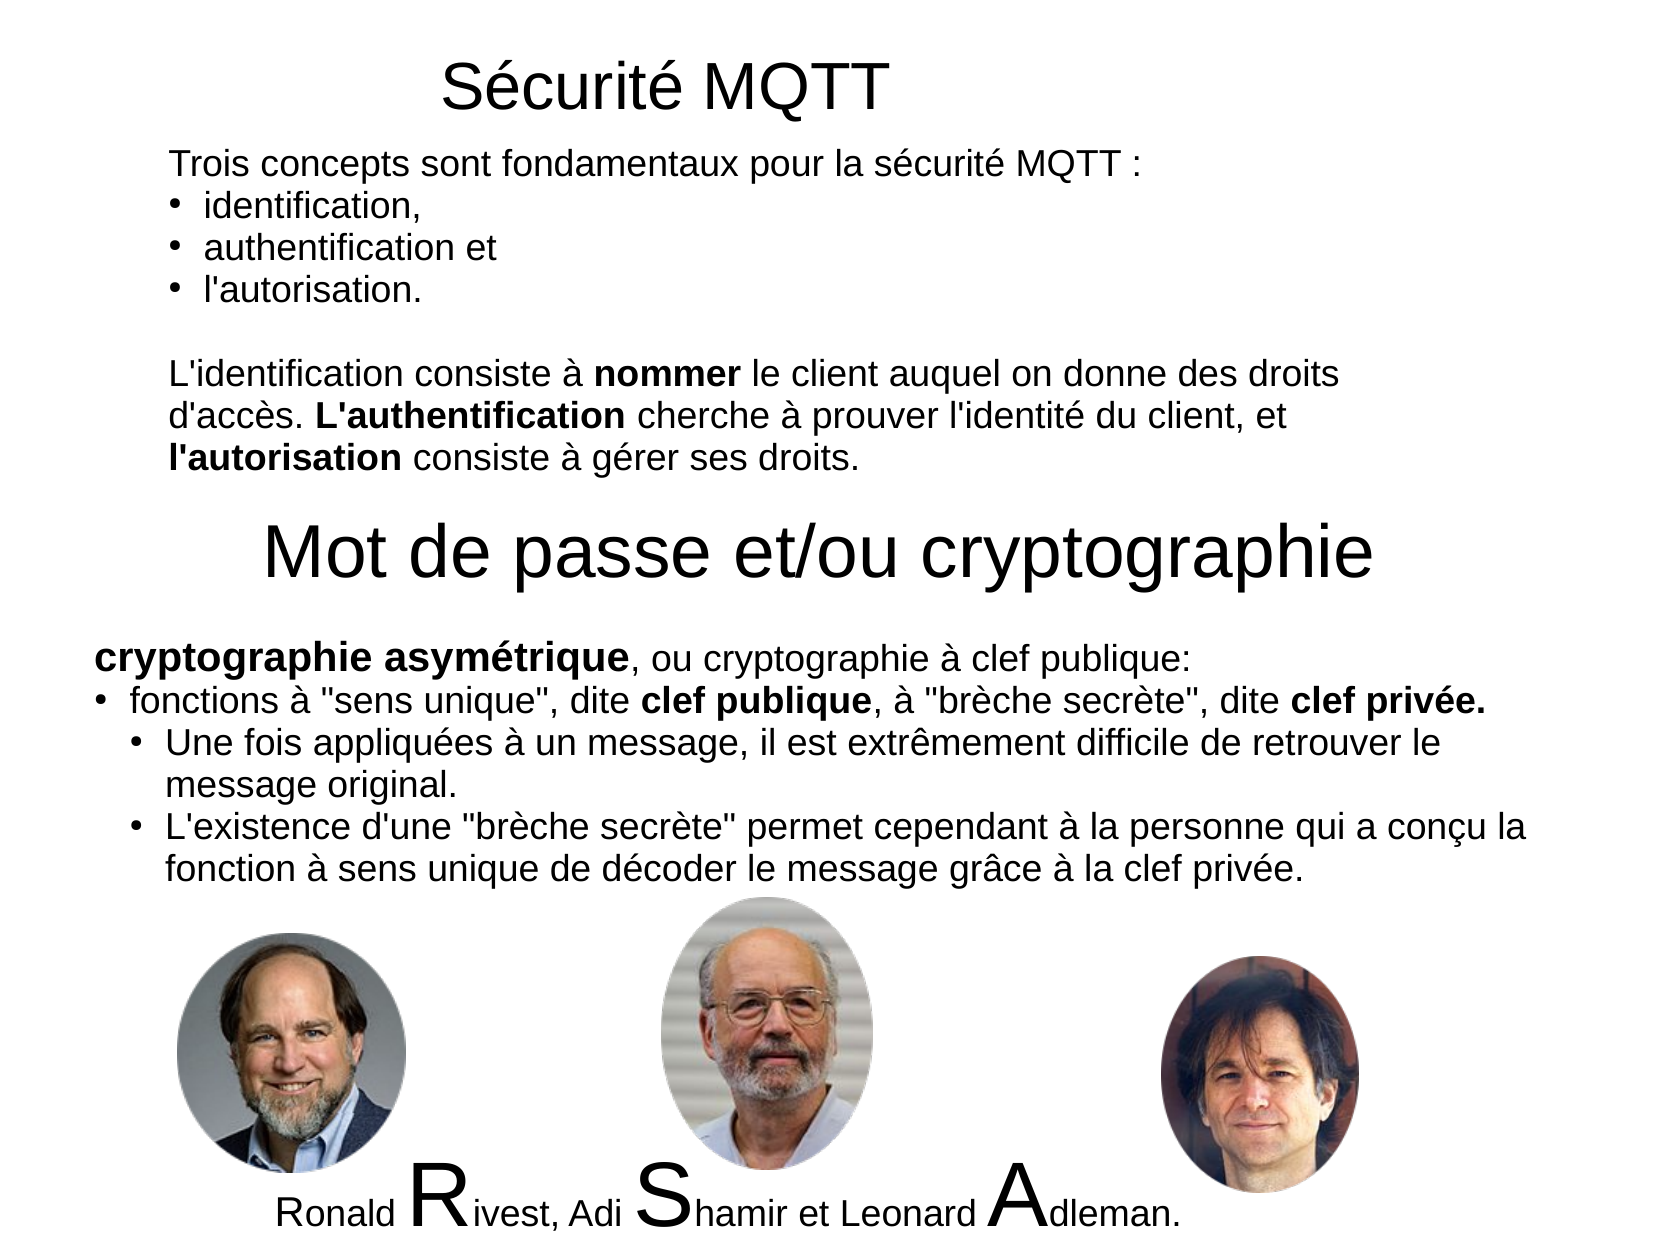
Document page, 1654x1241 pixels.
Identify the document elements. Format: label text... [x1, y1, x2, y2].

text_box Sécurité MQTT [425, 41, 1241, 131]
picture [661, 897, 873, 1170]
text_box cryptographie asymétrique, ou cryptographie à clef publique: fonctions à "sens unique", dite clef publique, à "brèche secrète", dite clef privée. Une fois appliquées à un message, il est extrêmement difficile de retrouver le message original. L'existence d'une "brèche secrète" permet cependant à la personne qui a conçu la fonction à sens unique de décoder le message grâce à la clef privée. [79, 625, 1560, 899]
picture [177, 933, 406, 1173]
text_box Mot de passe et/ou cryptographie [248, 501, 1406, 603]
text_box Trois concepts sont fondamentaux pour la sécurité MQTT : identification, authentification et l'autorisation. L'identification consiste à nommer le client auquel on donne des droits d'accès. L'authentification cherche à prouver l'identité du client, et l'autorisation consiste à gérer ses droits. [153, 134, 1501, 486]
text_box Ronald Rivest, Adi Shamir et Leonard Adleman. [259, 1136, 1217, 1241]
picture [1161, 956, 1359, 1193]
